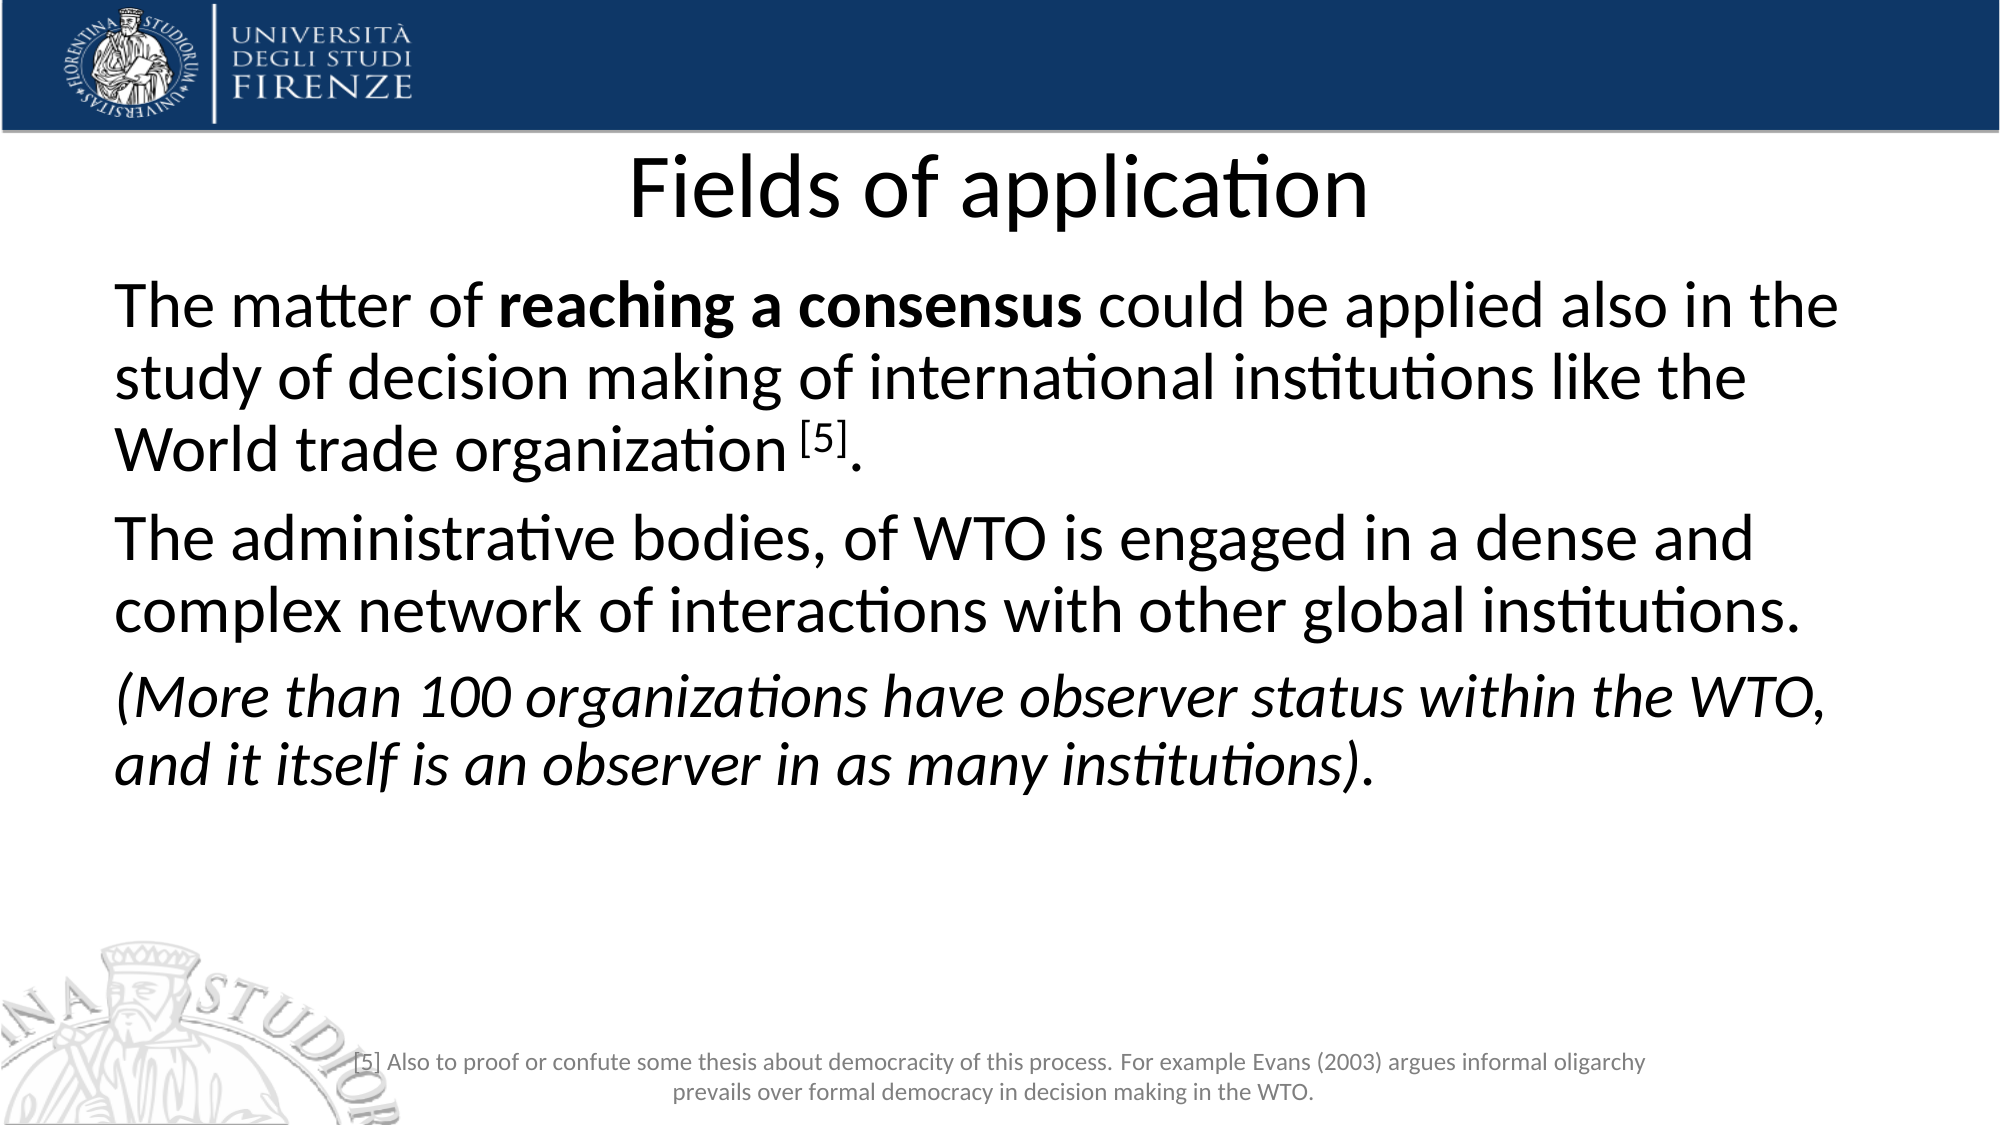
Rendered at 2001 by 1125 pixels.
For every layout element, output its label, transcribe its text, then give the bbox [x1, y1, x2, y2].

text_box [5] Also to proof or confute some thesis about democracity of this process. For example Evans (2003) argues informal oligarchy prevails over formal democracy in decision making in the WTO. [331, 1037, 1669, 1098]
list The matter of reaching a consensus could be applied also in the study of decision making of international institutions like the World trade organization [5]. The administrative bodies, of WTO is engaged in a dense and complex network of interactions with other global institutions. (More than 100 organizations have observer status within the WTO, and it itself is an observer in as many institutions). [99, 262, 1900, 1005]
title Fields of application [99, 87, 1900, 262]
